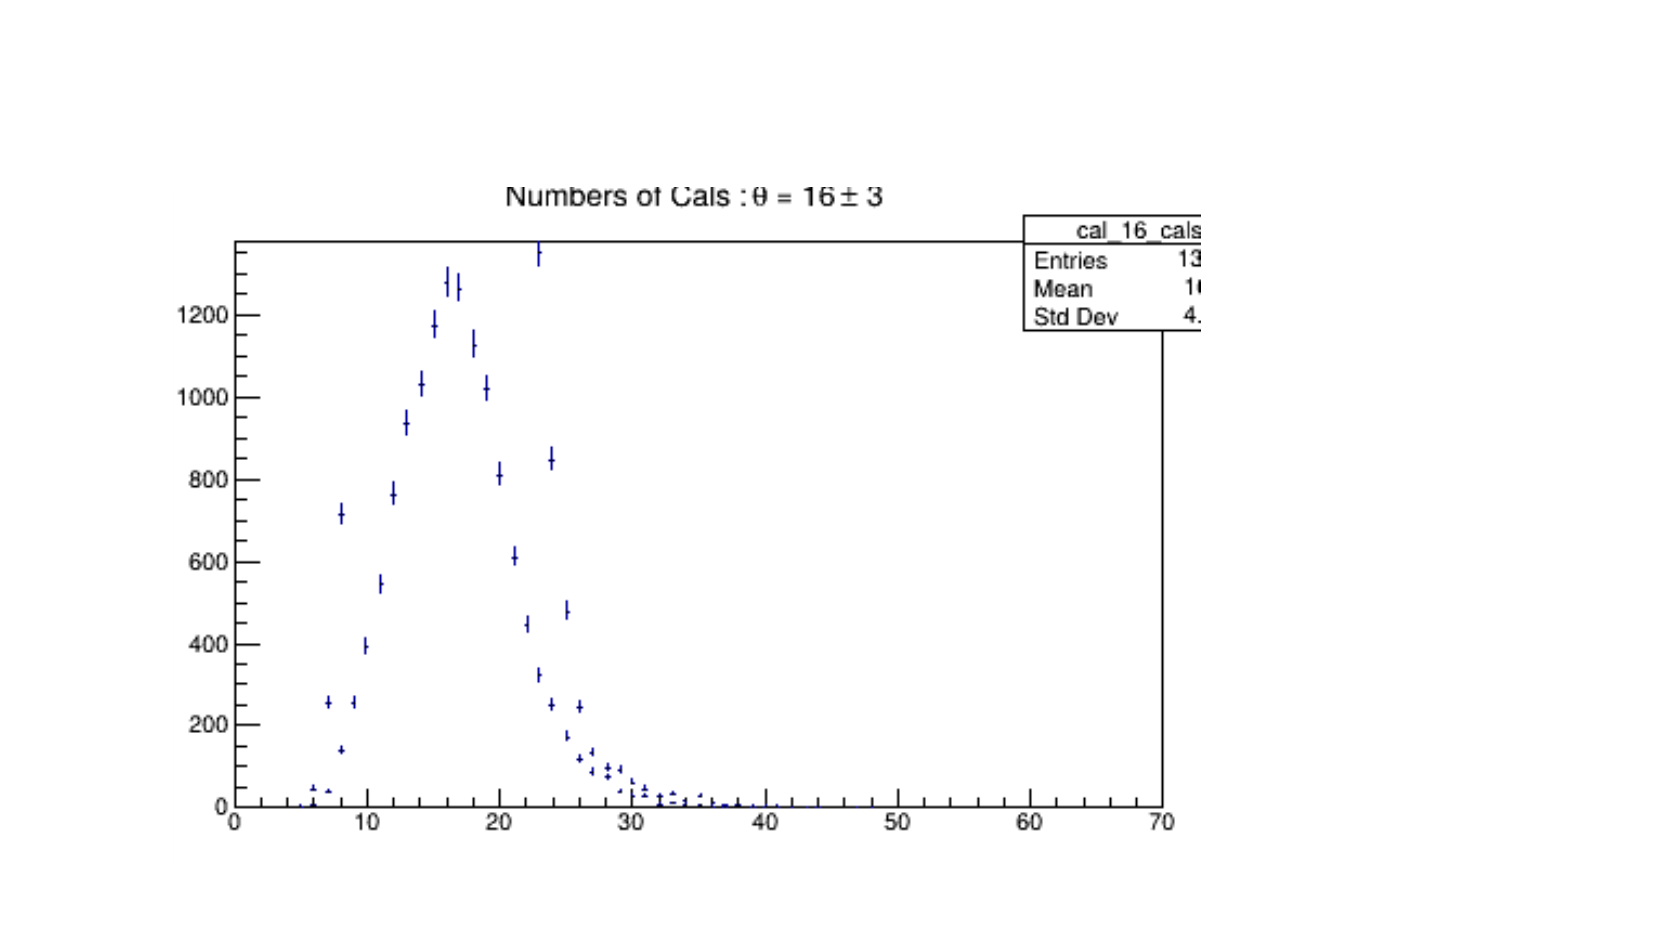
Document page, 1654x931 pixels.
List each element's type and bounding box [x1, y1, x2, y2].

picture [172, 187, 1201, 863]
